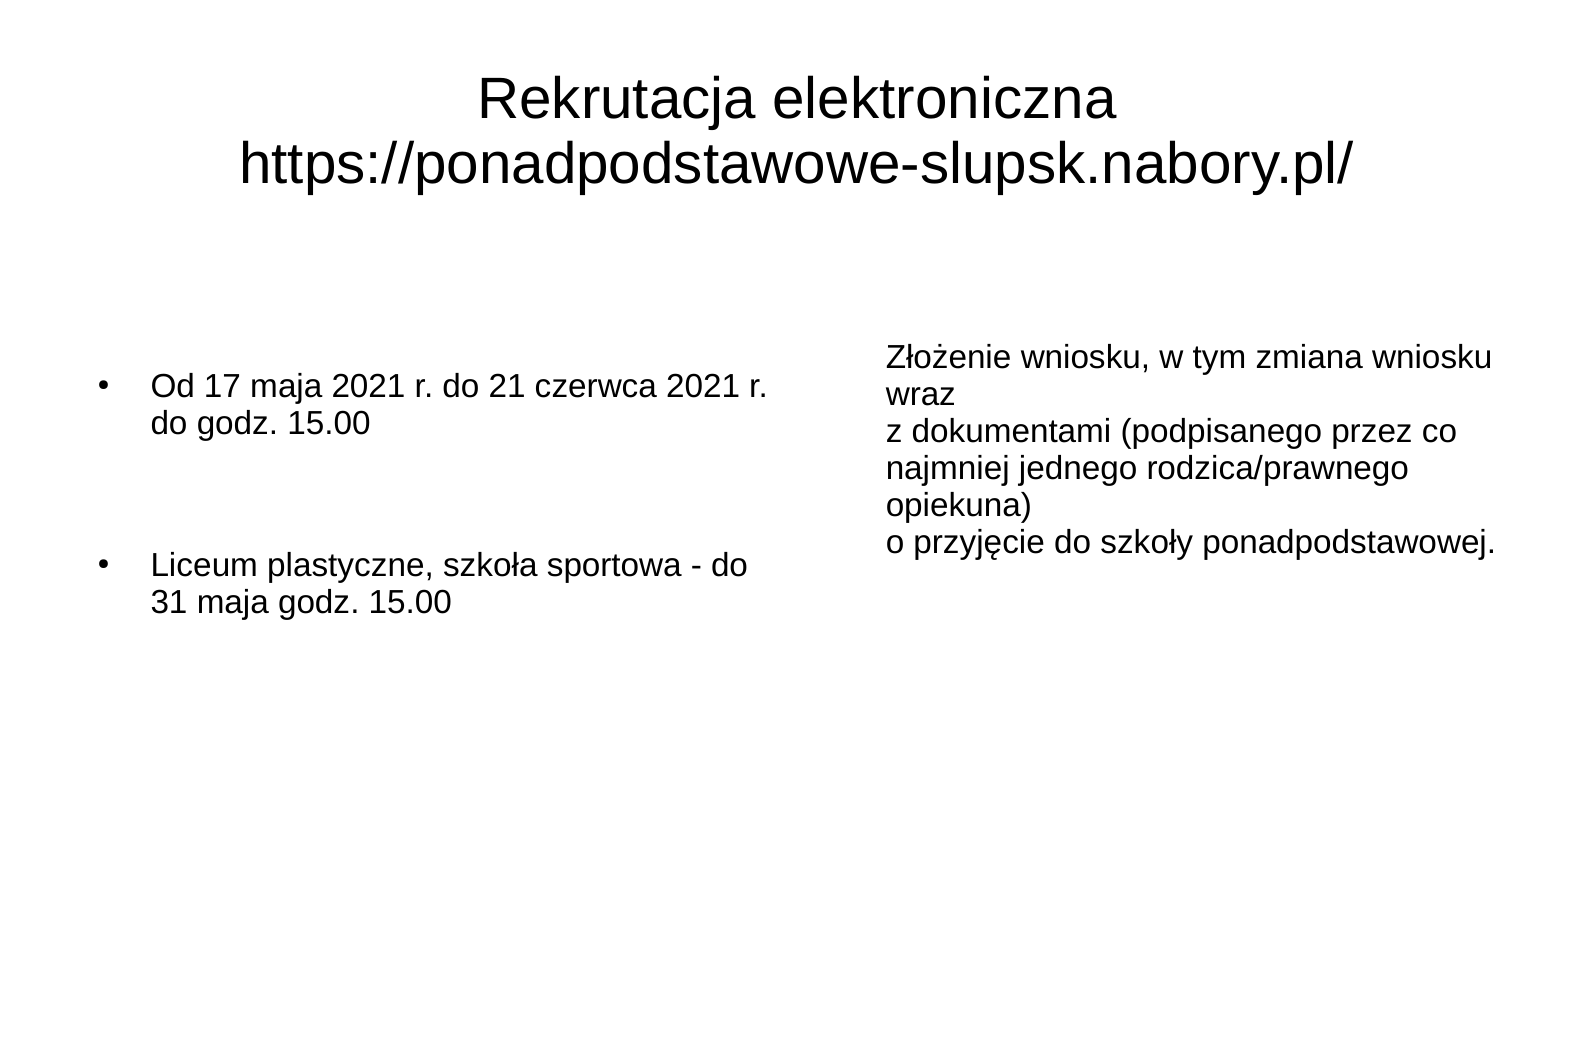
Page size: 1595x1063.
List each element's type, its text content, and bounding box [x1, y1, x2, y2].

title Rekrutacja elektroniczna​ https://ponadpodstawowe-slupsk.nabory.pl/​ [79, 42, 1515, 220]
list Od 17 maja 2021 r. do 21 czerwca 2021 r. do godz. 15.00​ Liceum plastyczne, szkoła sportowa - do 31 maja godz. 15.00​ [79, 248, 781, 866]
list Złożenie wniosku, w tym zmiana wniosku wraz z dokumentami (podpisanego przez co najmniej jednego rodzica/prawnego opiekuna) o przyjęcie do szkoły ponadpodstawowej. [815, 248, 1516, 866]
